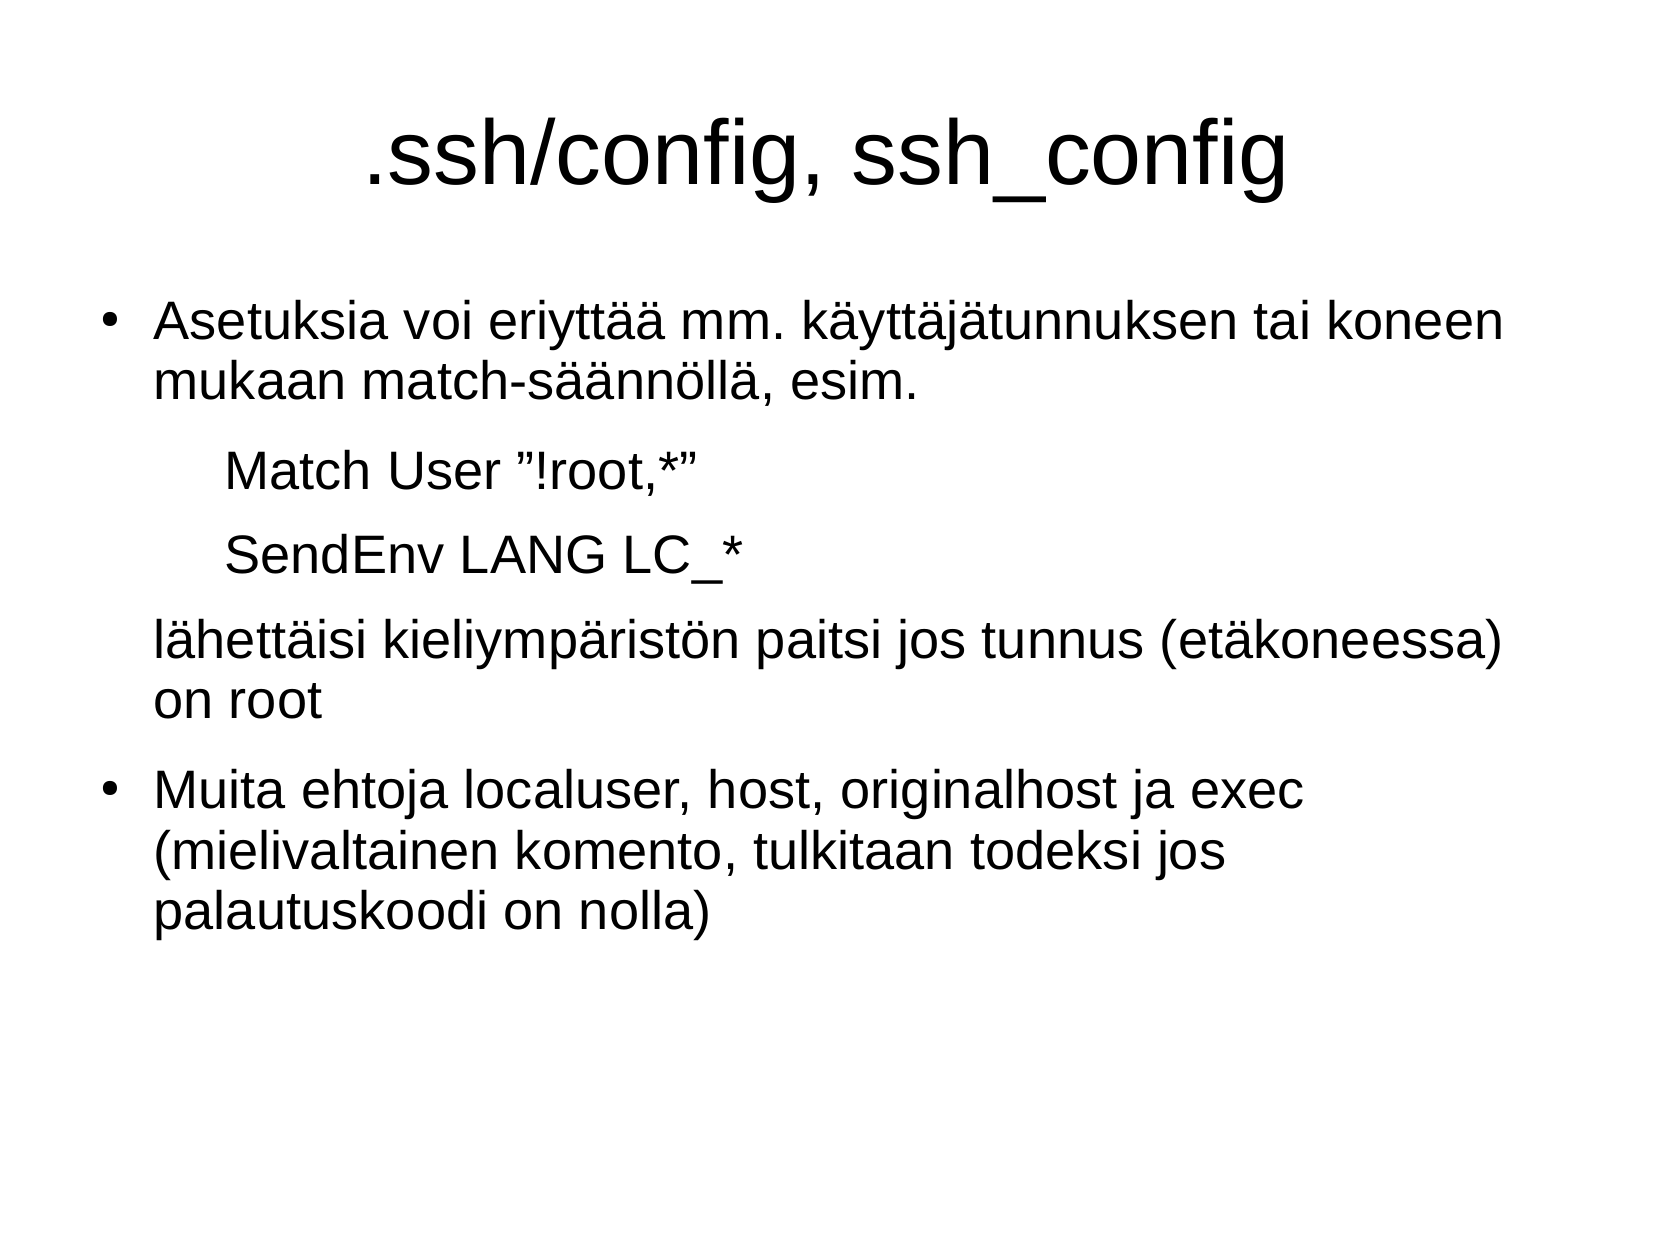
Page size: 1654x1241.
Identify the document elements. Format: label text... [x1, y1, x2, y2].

title .ssh/config, ssh_config [82, 49, 1571, 257]
list Asetuksia voi eriyttää mm. käyttäjätunnuksen tai koneen mukaan match-säännöllä, esim. Match User ”!root,*” SendEnv LANG LC_* lähettäisi kieliympäristön paitsi jos tunnus (etäkoneessa) on root Muita ehtoja localuser, host, originalhost ja exec (mielivaltainen komento, tulkitaan todeksi jos palautuskoodi on nolla) [82, 290, 1571, 1010]
